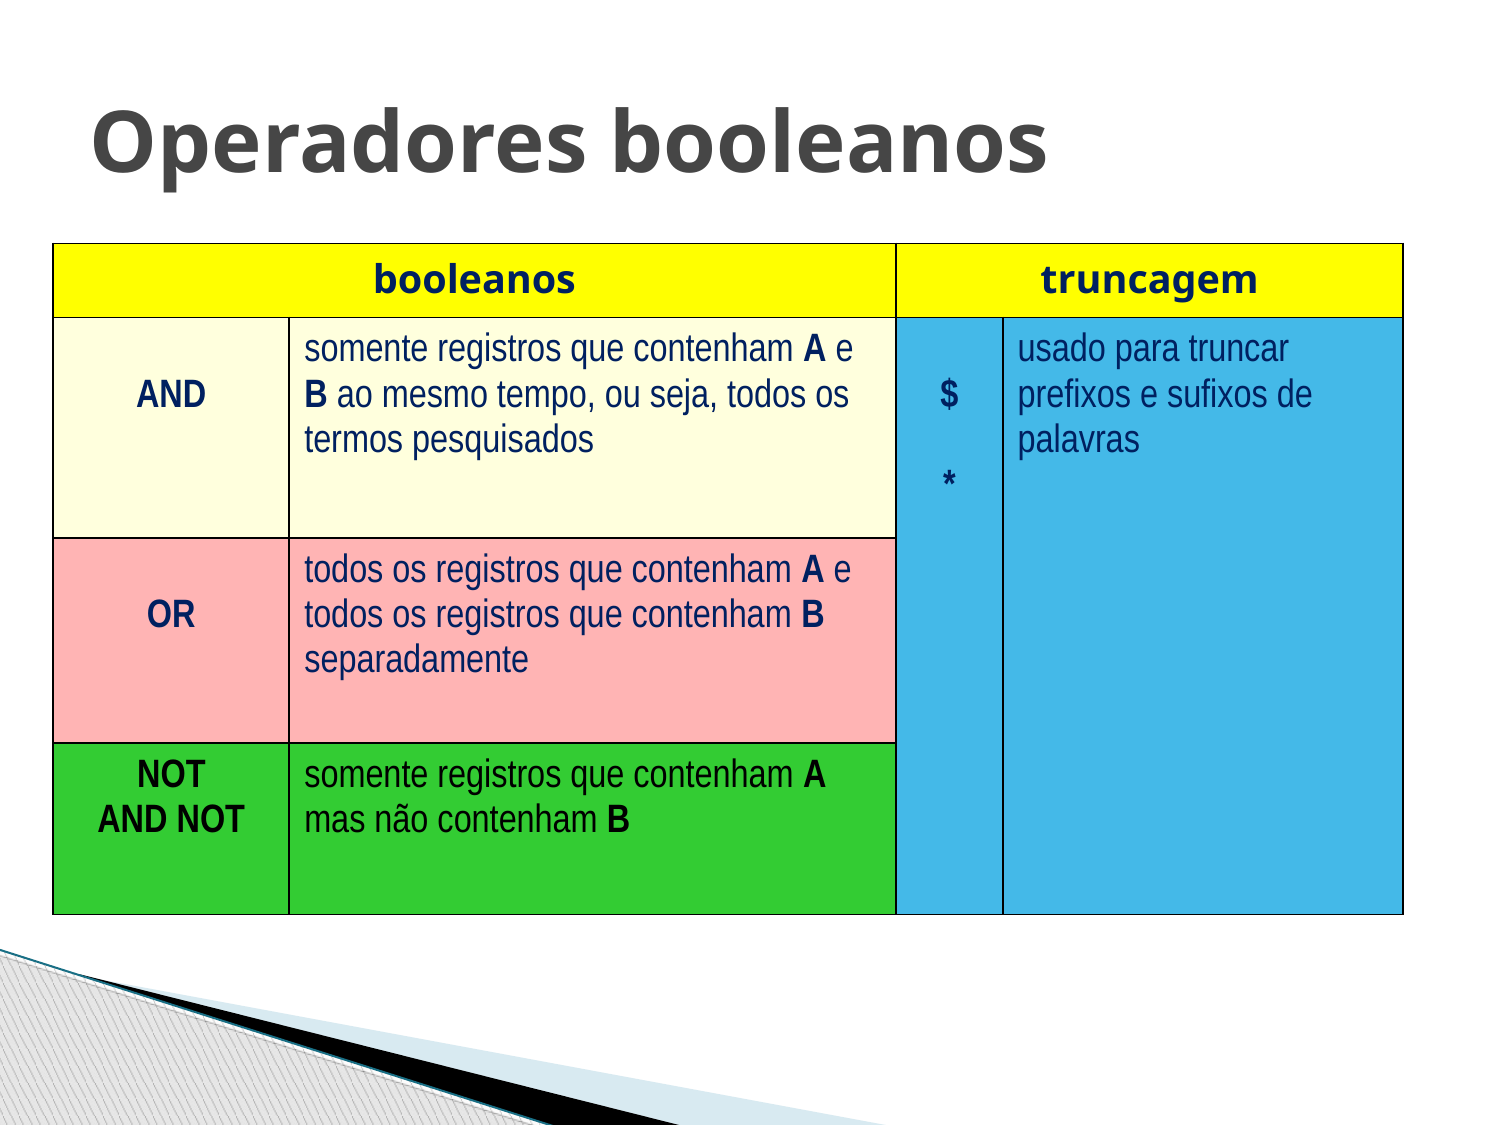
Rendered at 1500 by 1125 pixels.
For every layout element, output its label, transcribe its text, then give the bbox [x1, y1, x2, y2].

table_cell AND [54, 318, 288, 537]
table_cell OR [54, 539, 288, 742]
title Operadores booleanos [75, 45, 1425, 233]
table_header booleanos [54, 244, 895, 317]
table_cell todos os registros que contenham A e todos os registros que contenham B separadamente [290, 539, 895, 742]
table_cell somente registros que contenham A mas não contenham B [290, 744, 895, 914]
table_header truncagem [897, 244, 1402, 317]
table_cell $ * [897, 318, 1002, 914]
table_cell usado para truncar prefixos e sufixos de palavras [1004, 318, 1402, 914]
table_cell somente registros que contenham A e B ao mesmo tempo, ou seja, todos os termos pesquisados [290, 318, 895, 537]
table_cell NOT AND NOT [54, 744, 288, 914]
